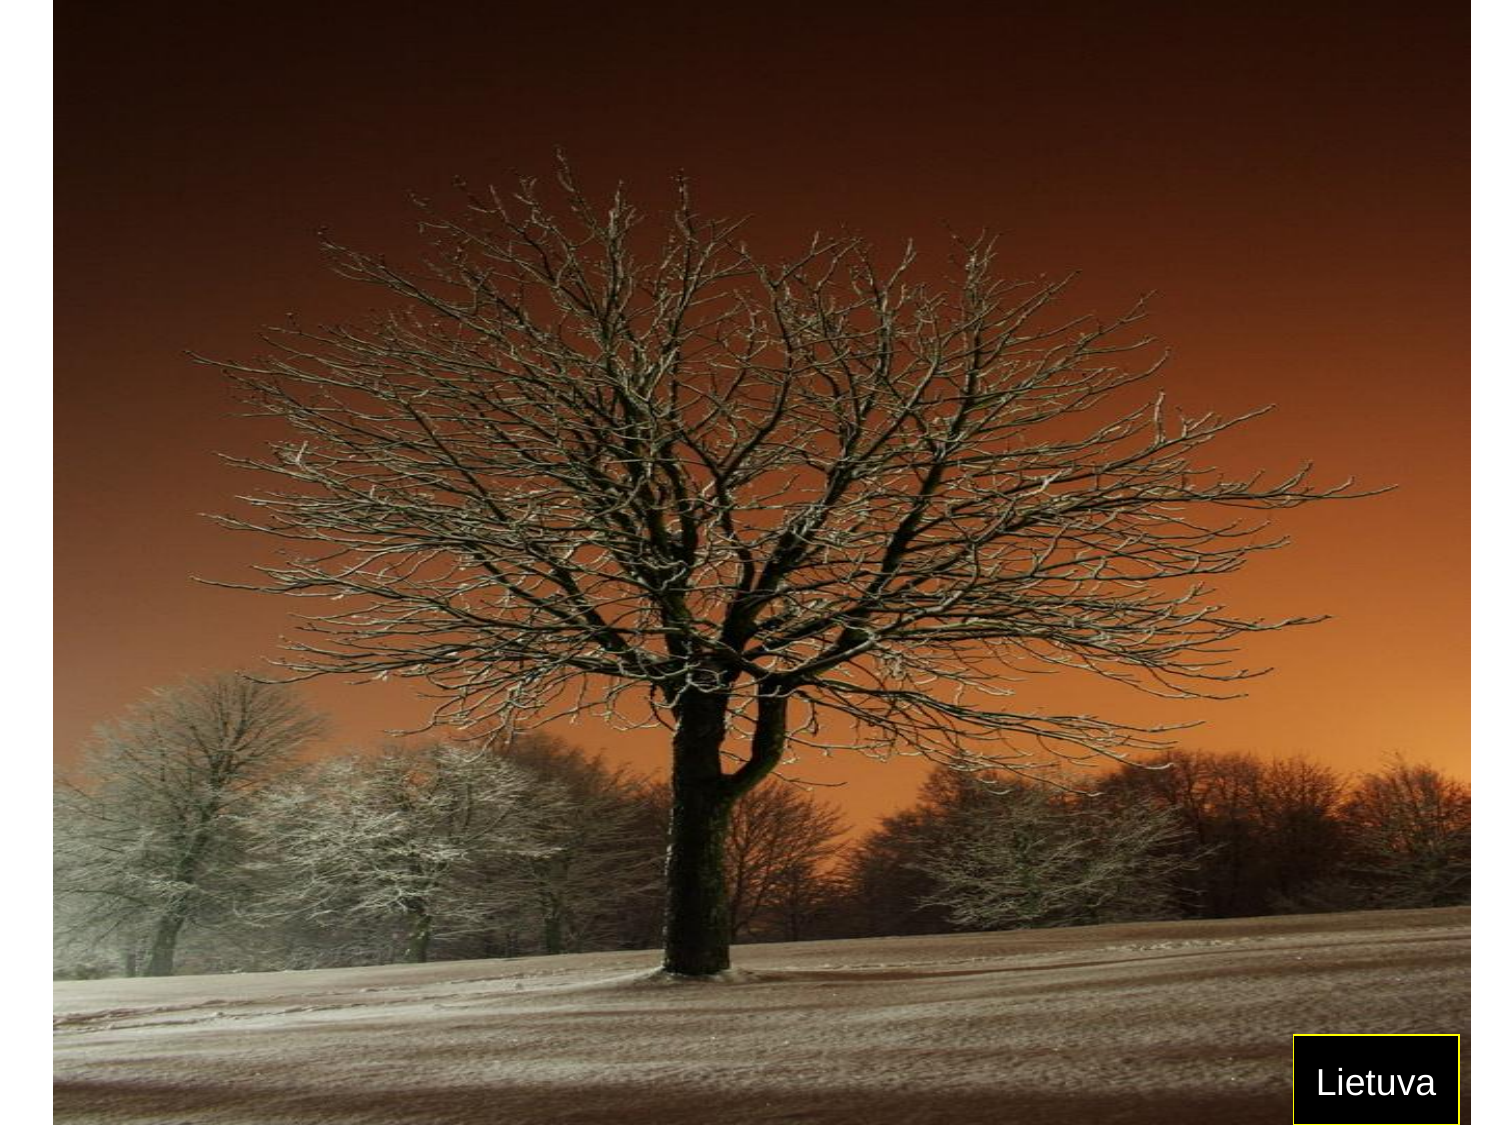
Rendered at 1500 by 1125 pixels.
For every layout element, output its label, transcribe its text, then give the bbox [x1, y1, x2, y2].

text_box Lietuva [1293, 1035, 1459, 1125]
picture [53, 0, 1471, 1125]
